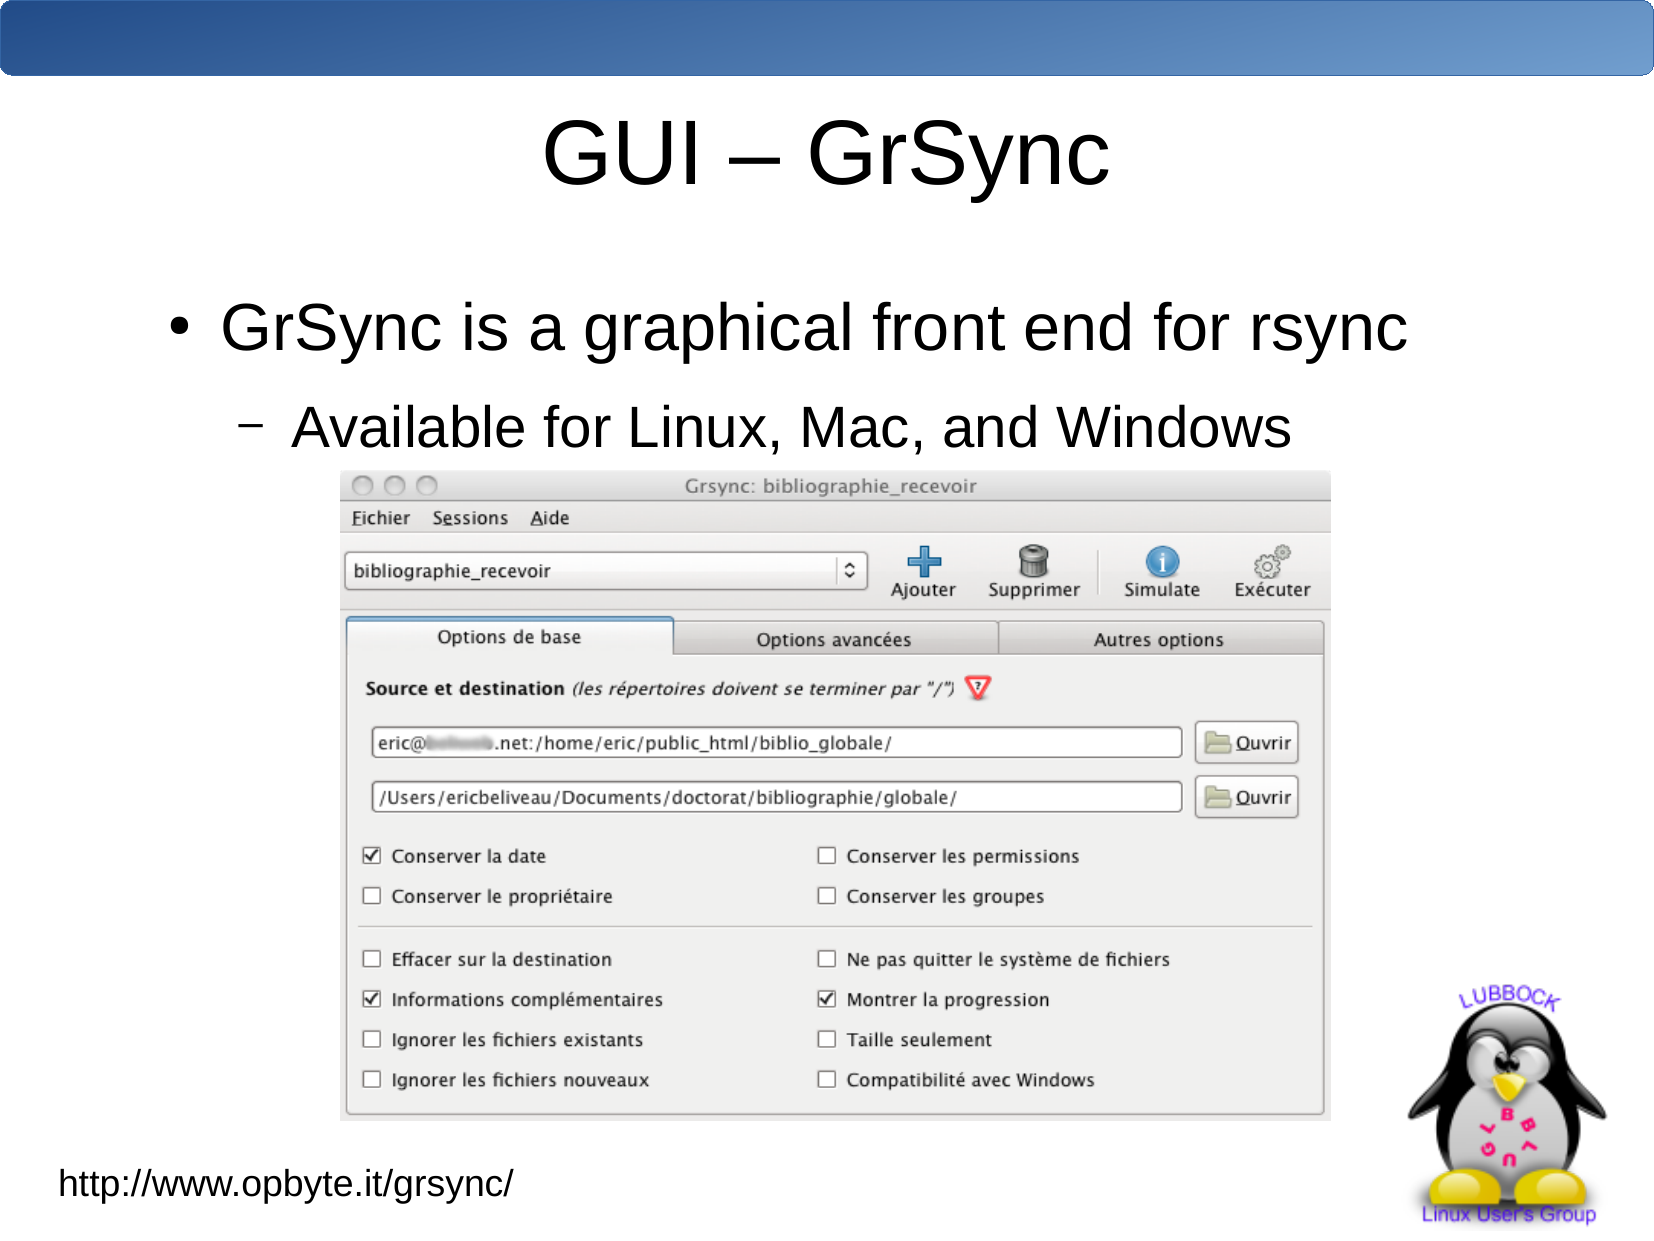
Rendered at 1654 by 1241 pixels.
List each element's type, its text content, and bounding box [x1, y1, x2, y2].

picture [340, 470, 1331, 1121]
title GUI – GrSync [82, 76, 1571, 257]
picture [1380, 974, 1636, 1231]
list GrSync is a graphical front end for rsync Available for Linux, Mac, and Windows [150, 290, 1501, 1010]
text_box [0, 0, 1654, 76]
text_box http://www.opbyte.it/grsync/ [43, 1155, 601, 1212]
